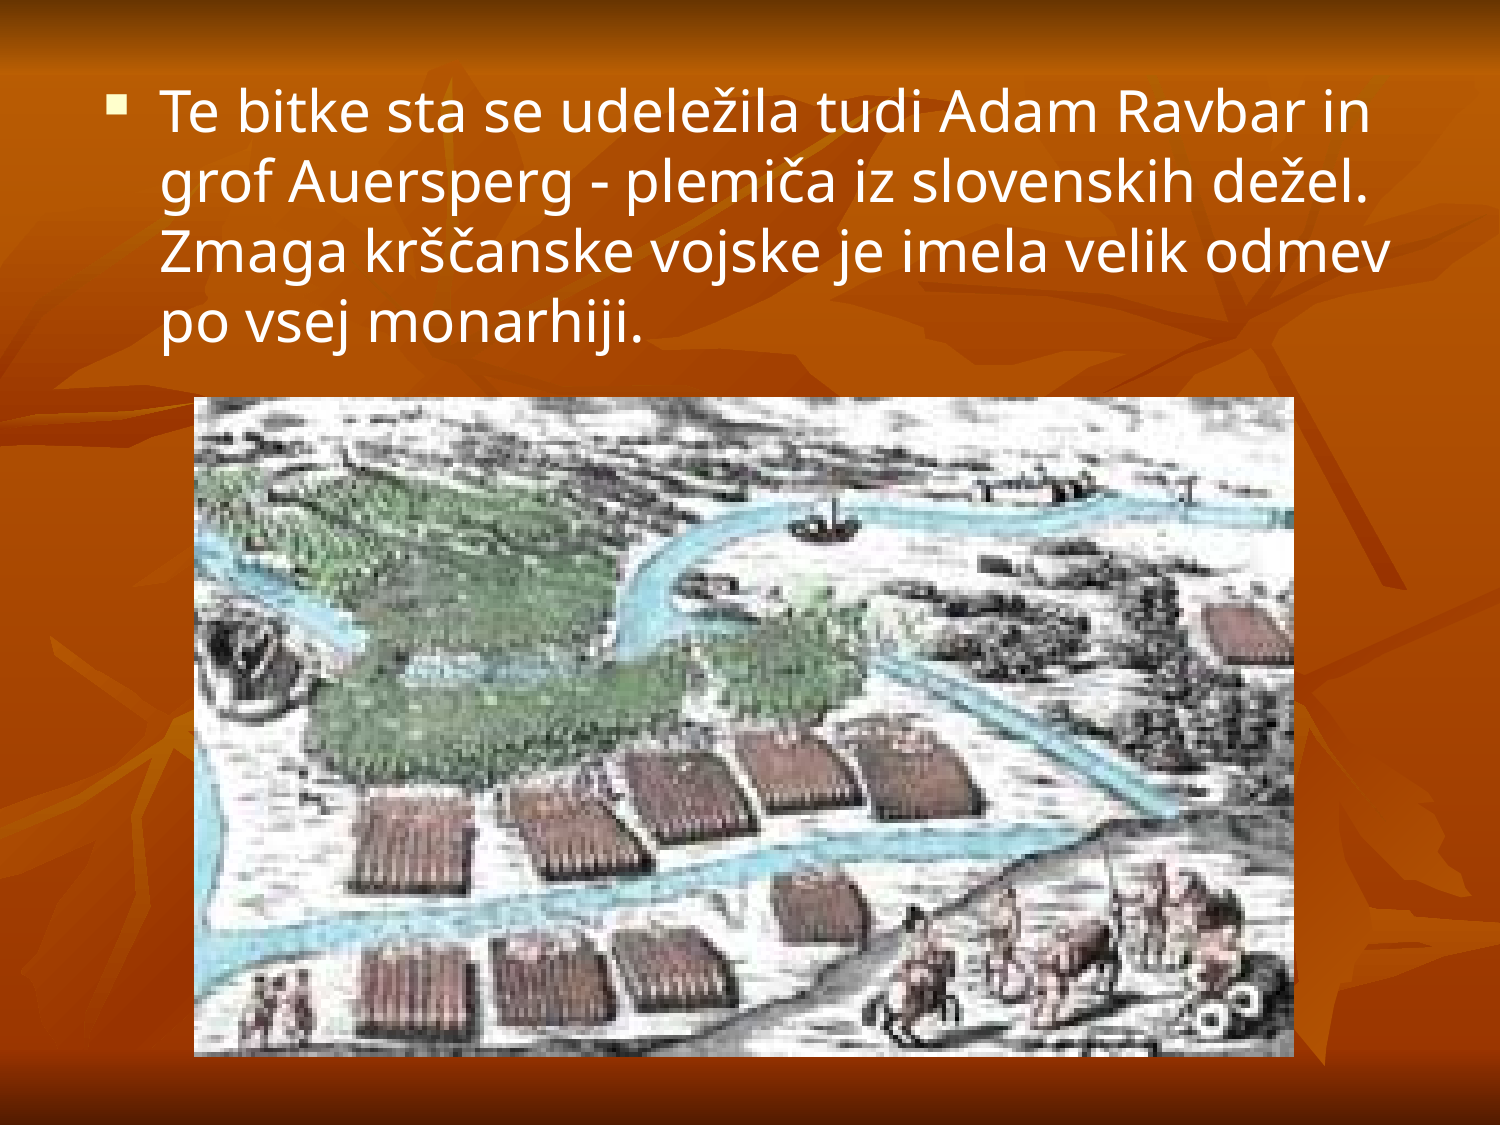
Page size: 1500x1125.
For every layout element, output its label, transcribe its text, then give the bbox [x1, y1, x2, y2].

picture [194, 397, 1294, 1057]
list Te bitke sta se udeležila tudi Adam Ravbar in grof Auersperg  plemiča iz slovenskih dežel. Zmaga krščanske vojske je imela velik odmev po vsej monarhiji. [88, 66, 1439, 810]
